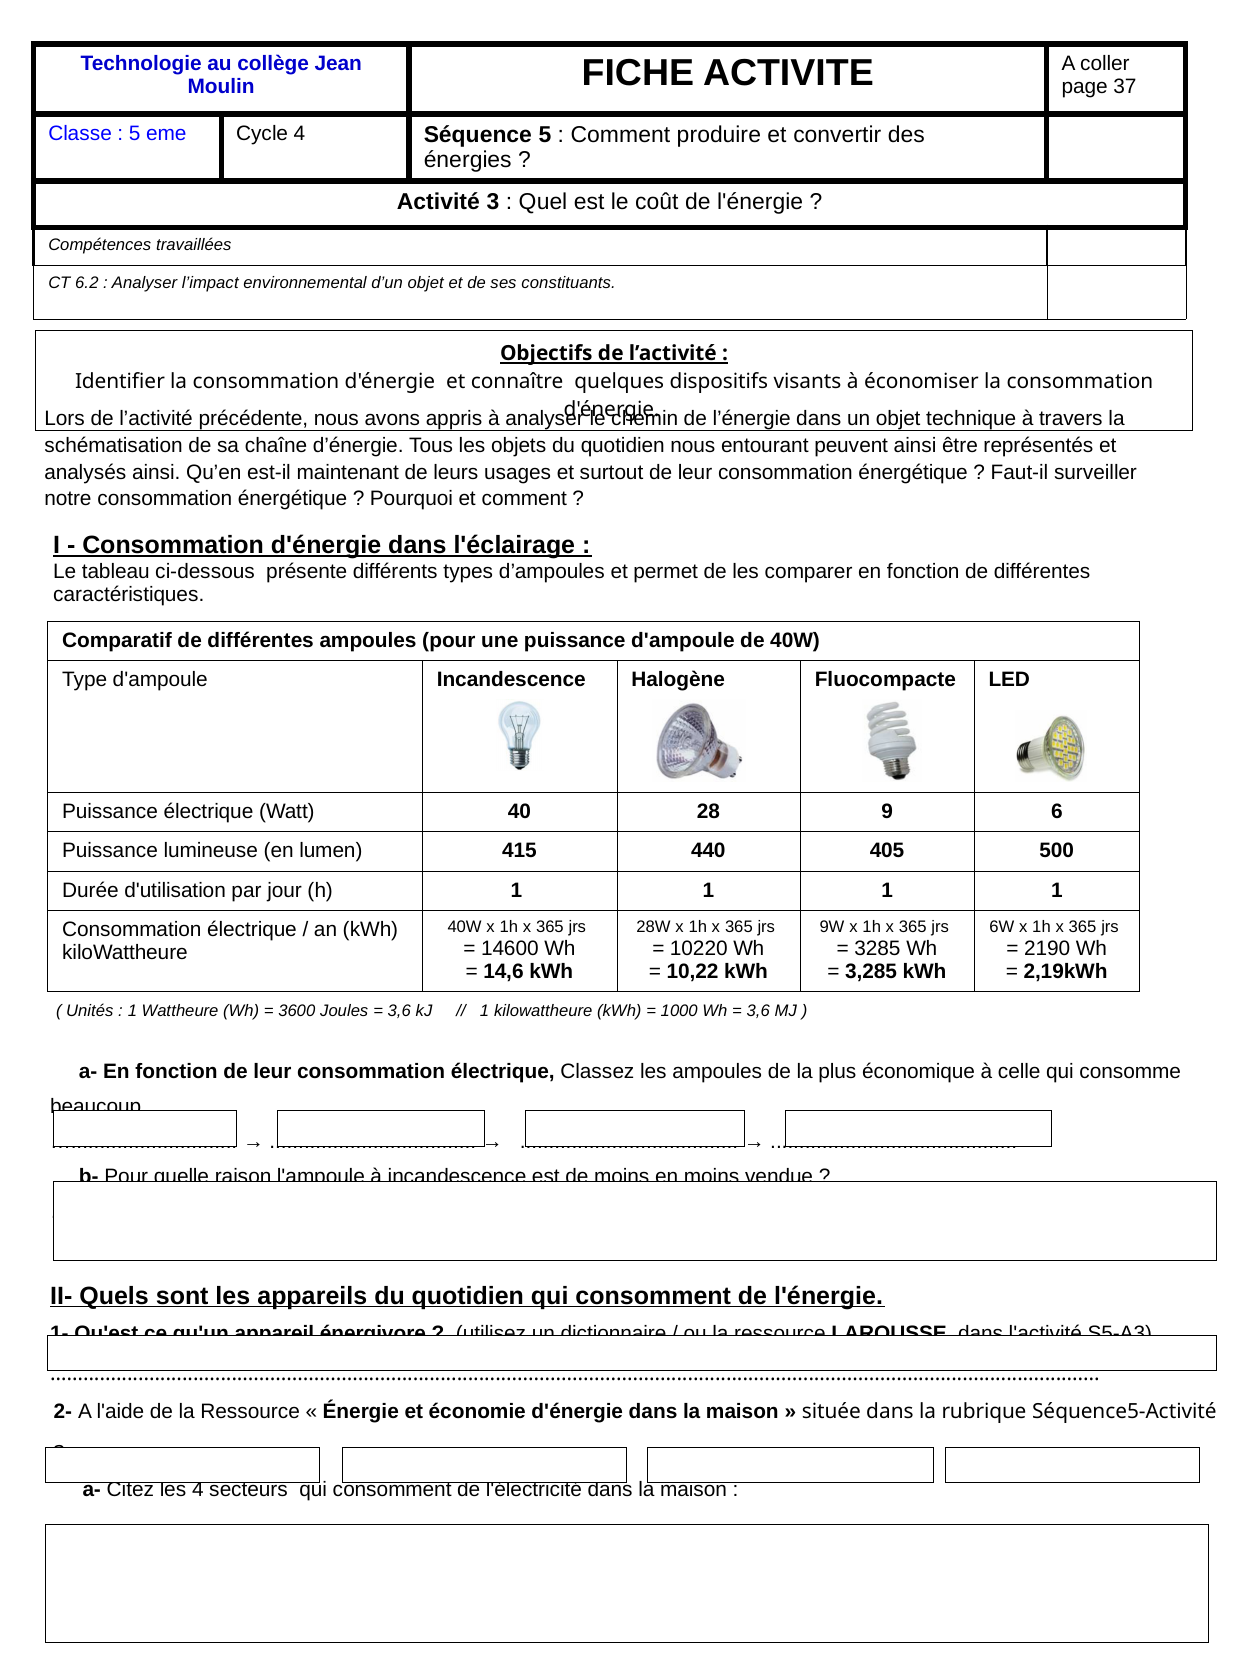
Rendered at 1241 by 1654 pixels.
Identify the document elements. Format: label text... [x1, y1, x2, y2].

table_cell 40 [423, 793, 617, 831]
table_cell 6W x 1h x 365 jrs = 2190 Wh = 2,19kWh [975, 911, 1139, 991]
table_cell Activité 3 : Quel est le coût de l'énergie ? [36, 184, 1183, 225]
table_cell [1048, 230, 1185, 265]
table_cell 405 [801, 832, 974, 871]
table_cell Cycle 4 [224, 117, 406, 178]
table_cell Classe : 5 eme [36, 117, 219, 178]
table_cell 28 [618, 793, 800, 831]
table_cell 40W x 1h x 365 jrs = 14600 Wh = 14,6 kWh [423, 911, 617, 991]
table_cell CT 6.2 : Analyser l’impact environnemental d’un objet et de ses constituants. [34, 266, 1047, 319]
table_cell Fluocompacte [801, 661, 974, 792]
table_cell LED [975, 661, 1139, 792]
table_cell Compétences travaillées [35, 230, 1046, 265]
table_cell 6 [975, 793, 1139, 831]
text_box a- En fonction de leur consommation électrique, Classez les ampoules de la plus économique à celle qui consomme beaucoup. …............................. → .................................... → ...................................... → ........................................... b- Pour quelle raison l'ampoule à incandescence est de moins en moins vendue ? …............................................................................................................................................................................................. [35, 1040, 1211, 1242]
table_cell Puissance lumineuse (en lumen) [48, 832, 422, 871]
table_cell 28W x 1h x 365 jrs = 10220 Wh = 10,22 kWh [618, 911, 800, 991]
picture [1015, 710, 1087, 782]
table_cell Halogène [618, 661, 800, 792]
table_cell Séquence 5 : Comment produire et convertir des énergies ? [412, 117, 1044, 178]
table_cell [1049, 117, 1183, 178]
picture [652, 699, 746, 782]
text_box Objectifs de l’activité : Identifier la consommation d'énergie et connaître quelques dispositifs visants à économiser la consommation d'énergie. [35, 330, 1193, 393]
table_cell 415 [423, 832, 617, 871]
table_header A coller page 37 [1049, 47, 1183, 111]
table_cell 1 [423, 872, 617, 910]
table_header FICHE ACTIVITE [412, 47, 1044, 111]
text_box Lors de l’activité précédente, nous avons appris à analyser le chemin de l’énergie dans un objet technique à travers la schématisation de sa chaîne d’énergie. Tous les objets du quotidien nous entourant peuvent ainsi être représentés et analysés ainsi. Qu’en est-il maintenant de leurs usages et surtout de leur consommation énergétique ? Faut-il surveiller notre consommation énergétique ? Pourquoi et comment ? [35, 401, 1193, 509]
text_box 2- A l'aide de la Ressource « Énergie et économie d'énergie dans la maison » située dans la rubrique Séquence5-Activité 3. a- Citez les 4 secteurs qui consomment de l'électricité dans la maison : ……......................................................................................................................................................................................... b- Comment pouvons nous réduire la consommation d'énergie pour chauffer notre logement ? ……......................................................................................................................................................................................... ……......................................................................................................................................................................................... [44, 1379, 1241, 1583]
table_cell Type d'ampoule [48, 661, 422, 792]
table_cell 440 [618, 832, 800, 871]
table_cell [1048, 266, 1186, 319]
table_cell 9 [801, 793, 974, 831]
text_box II- Quels sont les appareils du quotidien qui consomment de l'énergie. 1- Qu'est ce qu'un appareil énergivore ? (utilisez un dictionnaire / ou la ressource LAROUSSE dans l'activité S5-A3) ……......................................................................................................................................................................................... [35, 1260, 1229, 1375]
table_cell 1 [801, 872, 974, 910]
table_cell Puissance électrique (Watt) [48, 793, 422, 831]
text_box ( Unités : 1 Wattheure (Wh) = 3600 Joules = 3,6 kJ // 1 kilowattheure (kWh) = 1000 Wh = 3,6 MJ ) [41, 994, 869, 1029]
table_header Comparatif de différentes ampoules (pour une puissance d'ampoule de 40W) [48, 622, 1139, 660]
table_cell 500 [975, 832, 1139, 871]
picture [862, 699, 922, 782]
table_cell 1 [975, 872, 1139, 910]
table_cell Incandescence [423, 661, 617, 792]
table_cell Durée d'utilisation par jour (h) [48, 872, 422, 910]
table_header Technologie au collège Jean Moulin [36, 47, 406, 111]
table_cell 1 [618, 872, 800, 910]
table_cell 9W x 1h x 365 jrs = 3285 Wh = 3,285 kWh [801, 911, 974, 991]
picture [496, 699, 544, 771]
table_cell Consommation électrique / an (kWh) kiloWattheure [48, 911, 422, 991]
text_box I - Consommation d'énergie dans l'éclairage : Le tableau ci-dessous présente différents types d’ampoules et permet de les comparer en fonction de différentes caractéristiques. [38, 519, 1205, 609]
